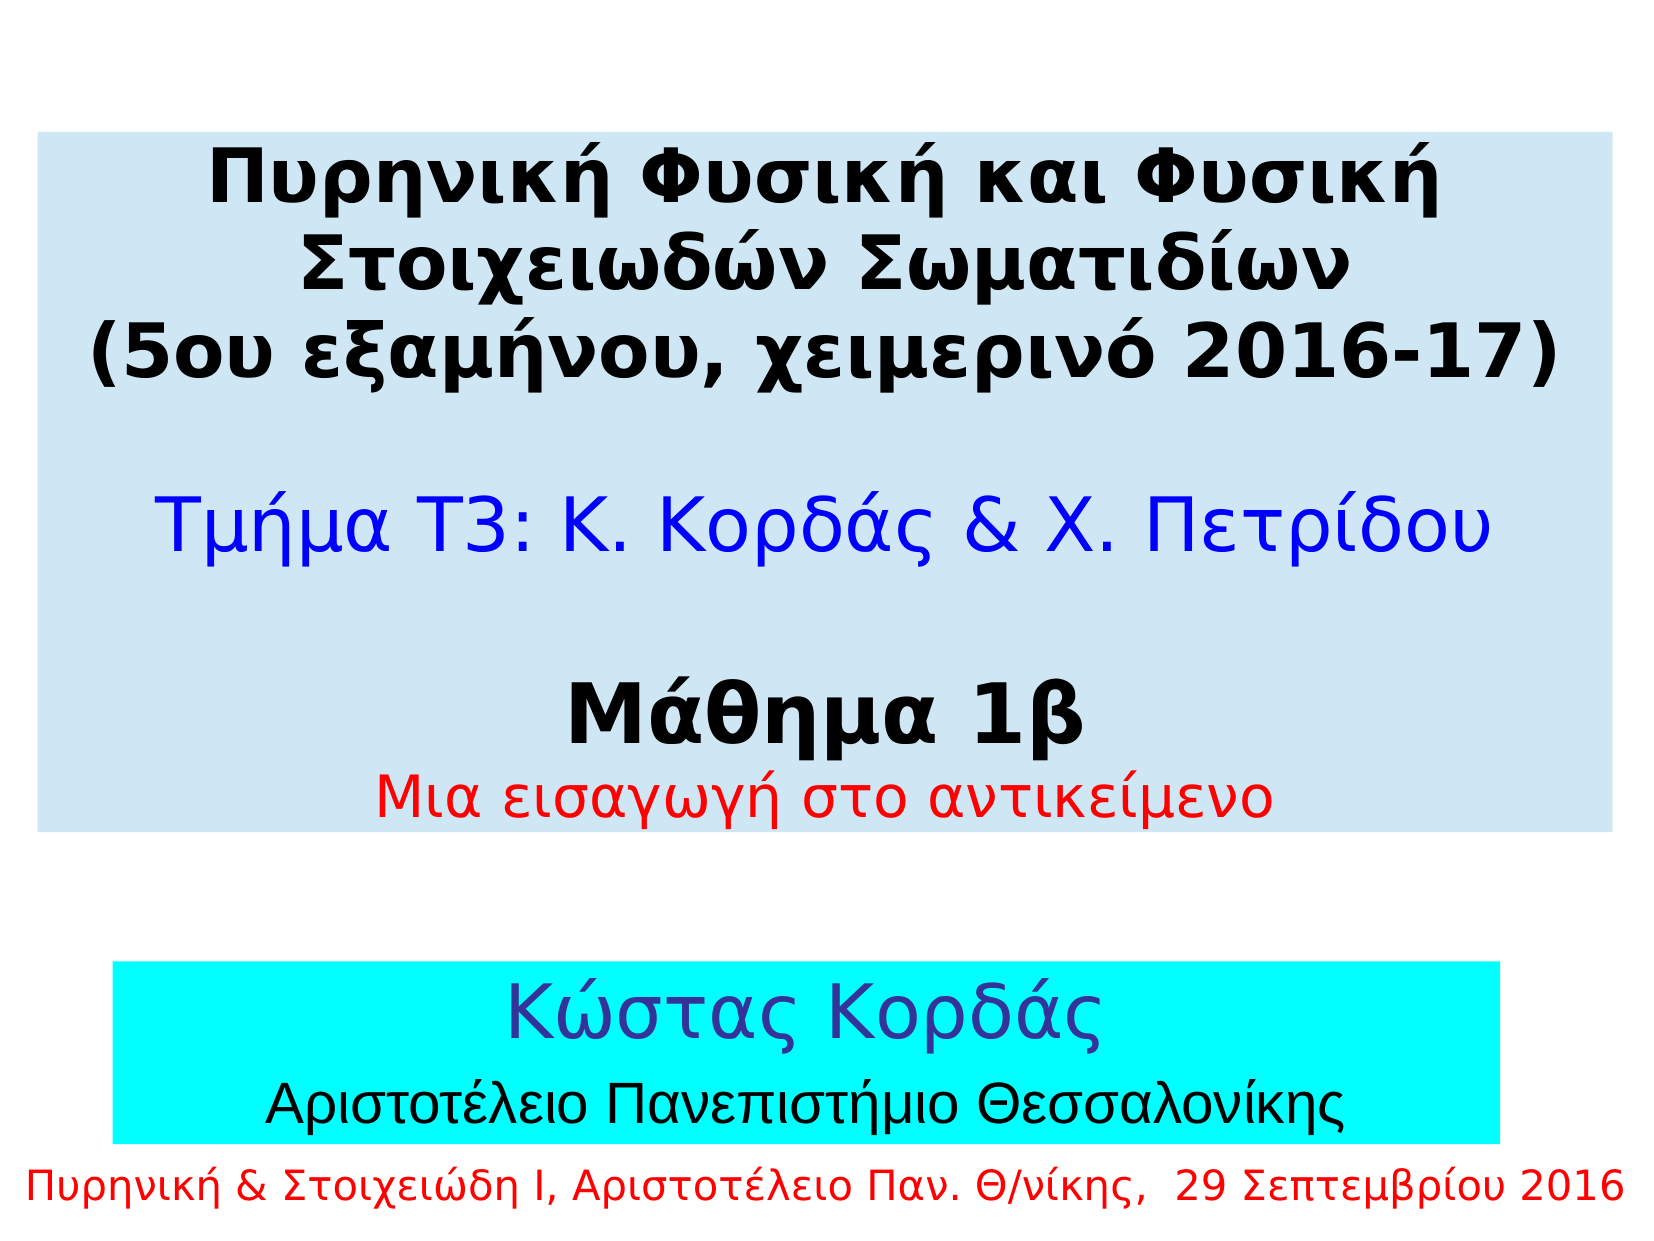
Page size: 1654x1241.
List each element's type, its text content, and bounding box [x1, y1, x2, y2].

text_box Κώστας Κορδάς Αριστοτέλειο Πανεπιστήμιο Θεσσαλονίκης [112, 961, 1501, 1145]
text_box Πυρηνική & Στοιχειώδη Ι, Αριστοτέλειο Παν. Θ/νίκης, 29 Σεπτεμβρίου 2016 [10, 1154, 1642, 1219]
title Πυρηνική Φυσική και Φυσική Στοιχειωδών Σωματιδίων (5ου εξαμήνου, χειμερινό 2016-17) Τμήμα T3: Κ. Κορδάς & Χ. Πετρίδου Μάθημα 1β Μια εισαγωγή στο αντικείμενο [37, 131, 1613, 833]
